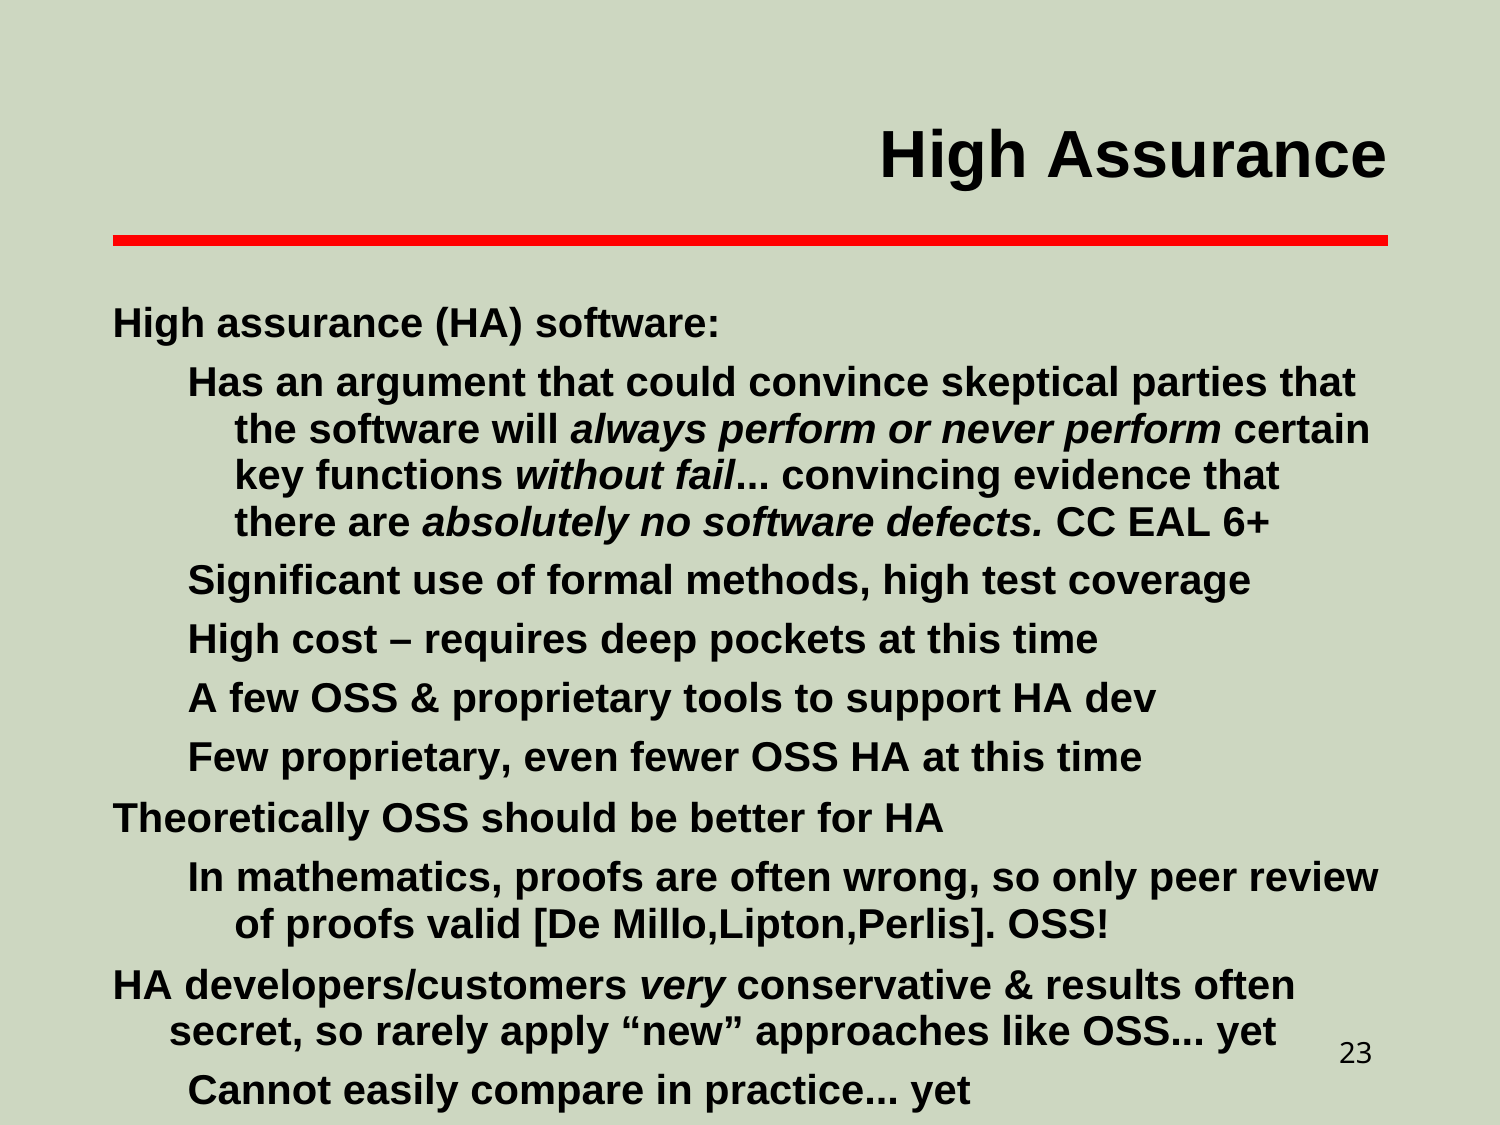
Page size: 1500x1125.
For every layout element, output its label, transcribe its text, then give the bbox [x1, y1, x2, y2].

title High Assurance [337, 85, 1388, 224]
list High assurance (HA) software: Has an argument that could convince skeptical parties that the software will always perform or never perform certain key functions without fail... convincing evidence that there are absolutely no software defects. CC EAL 6+ Significant use of formal methods, high test coverage High cost – requires deep pockets at this time A few OSS & proprietary tools to support HA dev Few proprietary, even fewer OSS HA at this time Theoretically OSS should be better for HA In mathematics, proofs are often wrong, so only peer review of proofs valid [De Millo,Lipton,Perlis]. OSS! HA developers/customers very conservative & results often secret, so rarely apply “new” approaches like OSS... yet Cannot easily compare in practice... yet [112, 299, 1388, 1114]
